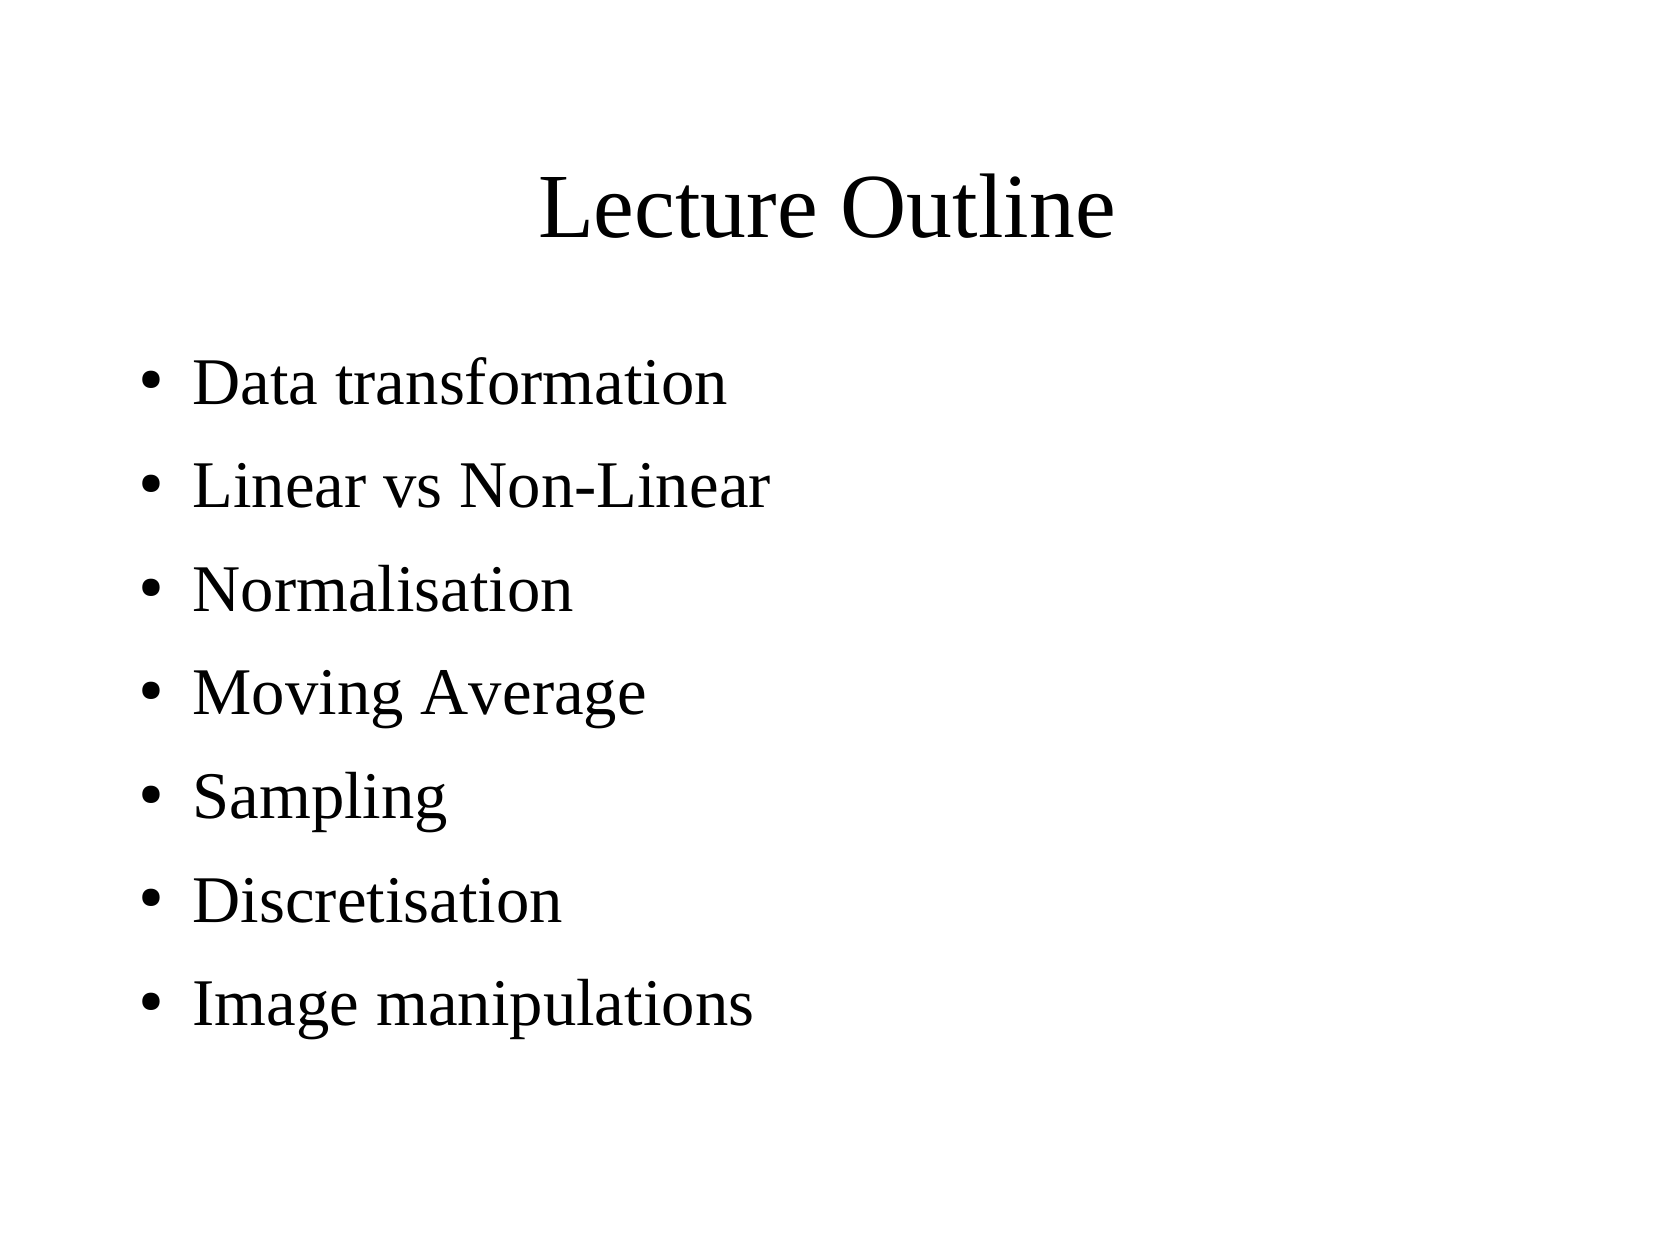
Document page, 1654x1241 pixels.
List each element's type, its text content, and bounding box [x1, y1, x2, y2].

list Data transformation Linear vs Non-Linear Normalisation Moving Average Sampling Discretisation Image manipulations [121, 344, 1534, 1127]
title Lecture Outline [121, 102, 1534, 311]
